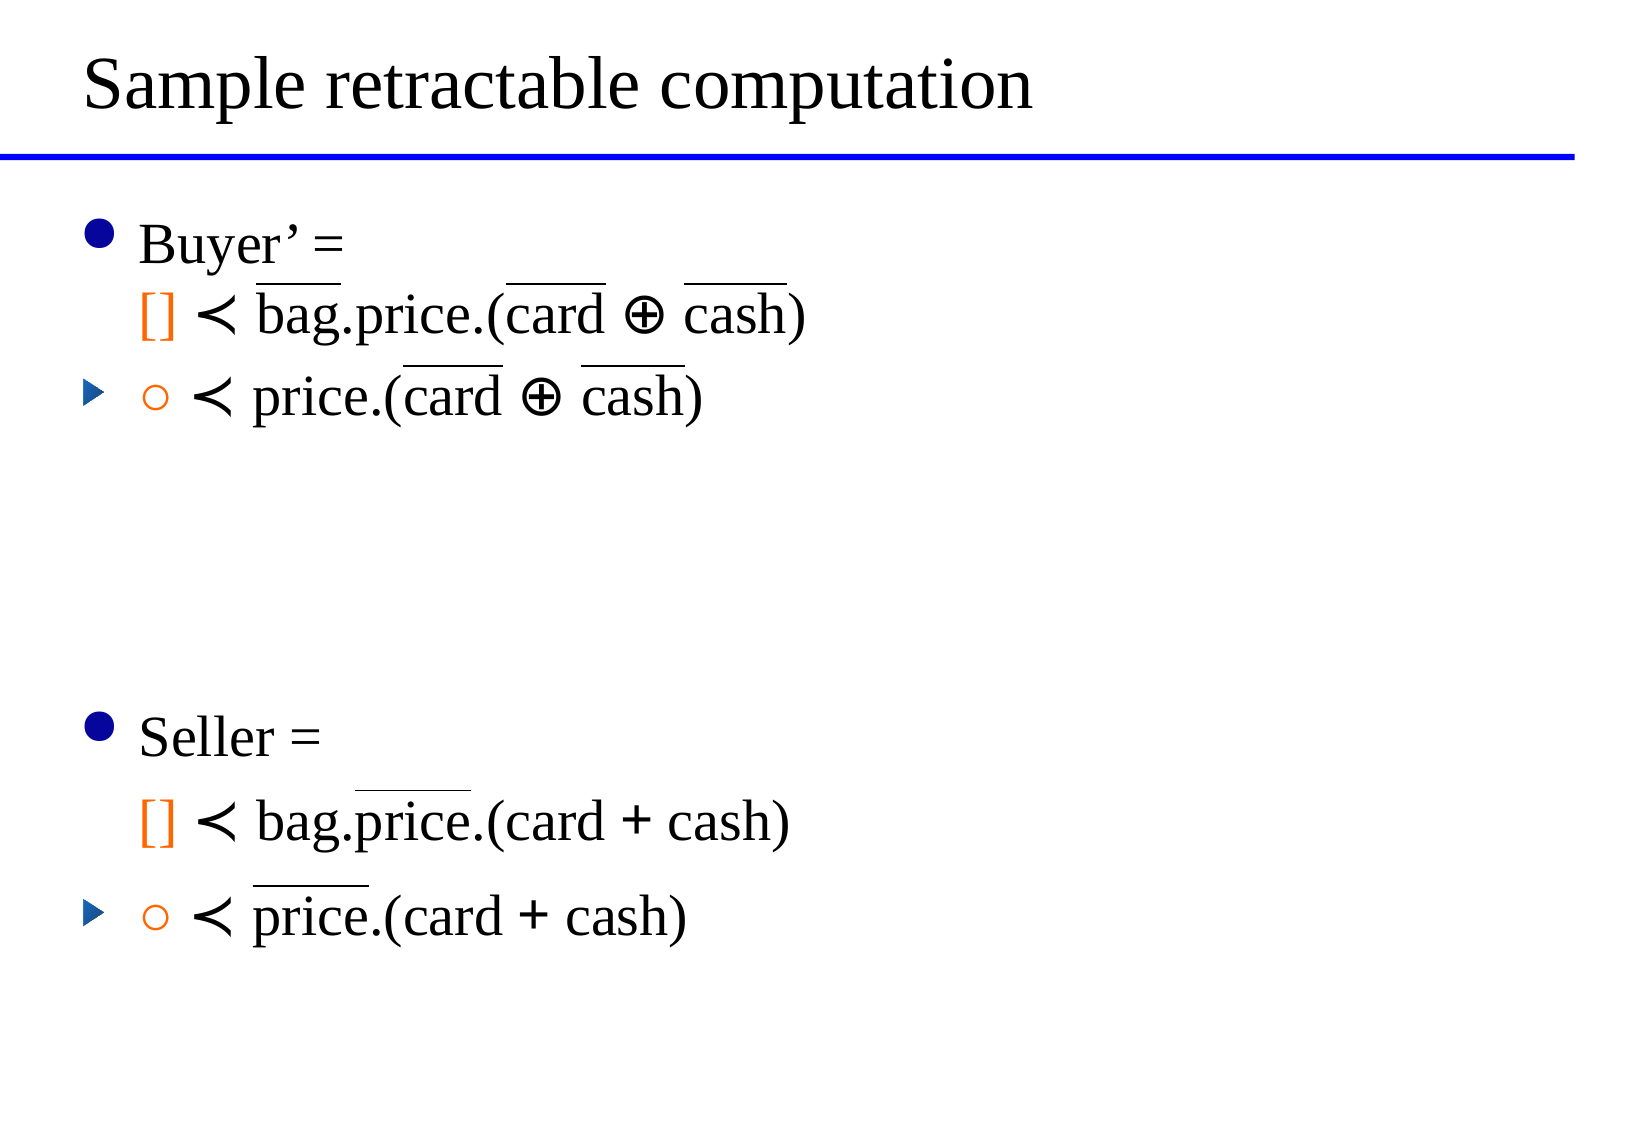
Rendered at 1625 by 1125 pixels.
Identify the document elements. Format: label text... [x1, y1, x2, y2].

list Buyer’ = [] ≺ bag.price.(card ⊕ cash) ○ ≺ price.(card ⊕ cash) Seller = [] ≺ bag.price.(card + cash) ○ ≺ price.(card + cash) [67, 198, 1478, 1061]
title Sample retractable computation [67, 27, 1544, 131]
